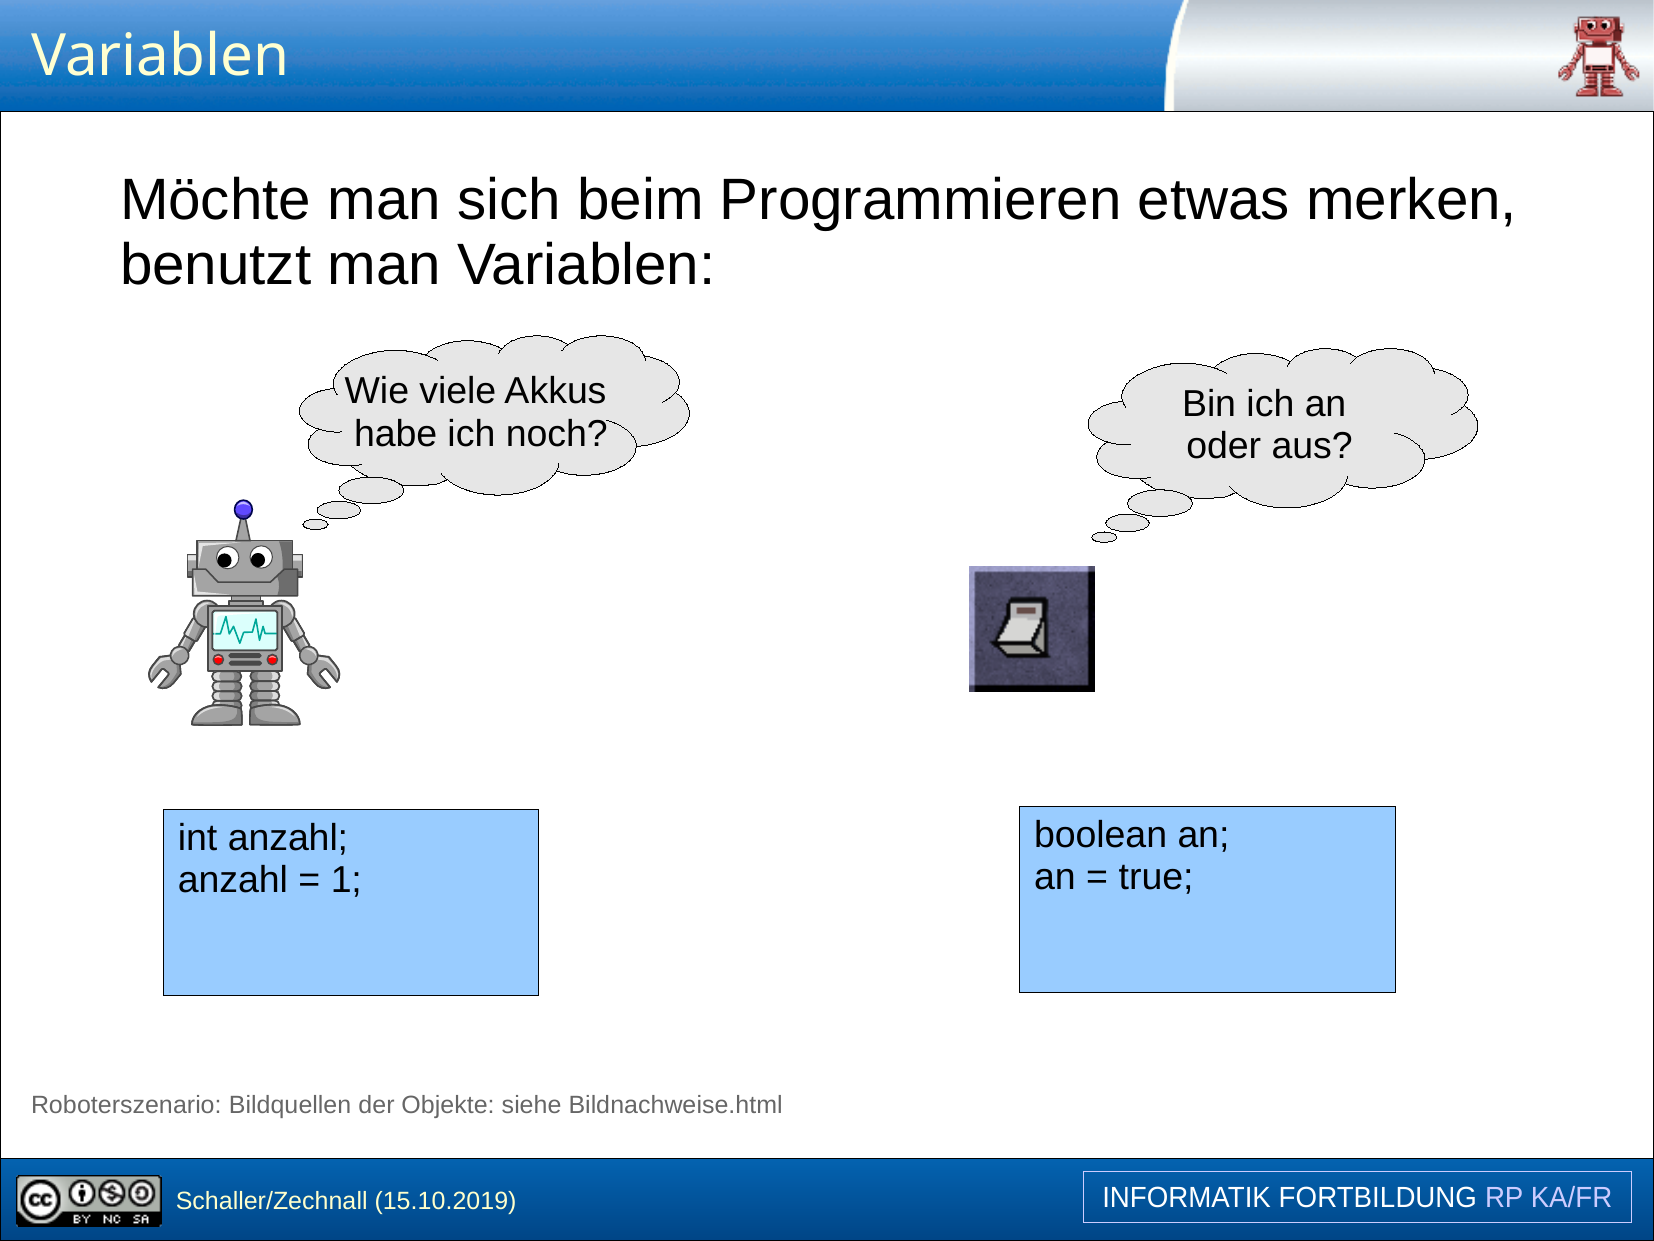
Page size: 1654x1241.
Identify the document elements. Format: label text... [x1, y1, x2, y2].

text_box Wie viele Akkus habe ich noch? [299, 335, 690, 519]
text_box boolean an; an = true; [1019, 806, 1396, 993]
picture [16, 1175, 162, 1227]
picture [969, 566, 1095, 692]
picture [148, 499, 341, 726]
list Möchte man sich beim Programmieren etwas merken, benutzt man Variablen: [119, 166, 1565, 338]
title Variablen [31, 14, 1151, 92]
picture [0, 0, 1654, 111]
text_box Bin ich an oder aus? [1088, 348, 1478, 532]
text_box Roboterszenario: Bildquellen der Objekte: siehe Bildnachweise.html [16, 1083, 932, 1129]
text_box int anzahl; anzahl = 1; [163, 809, 539, 996]
